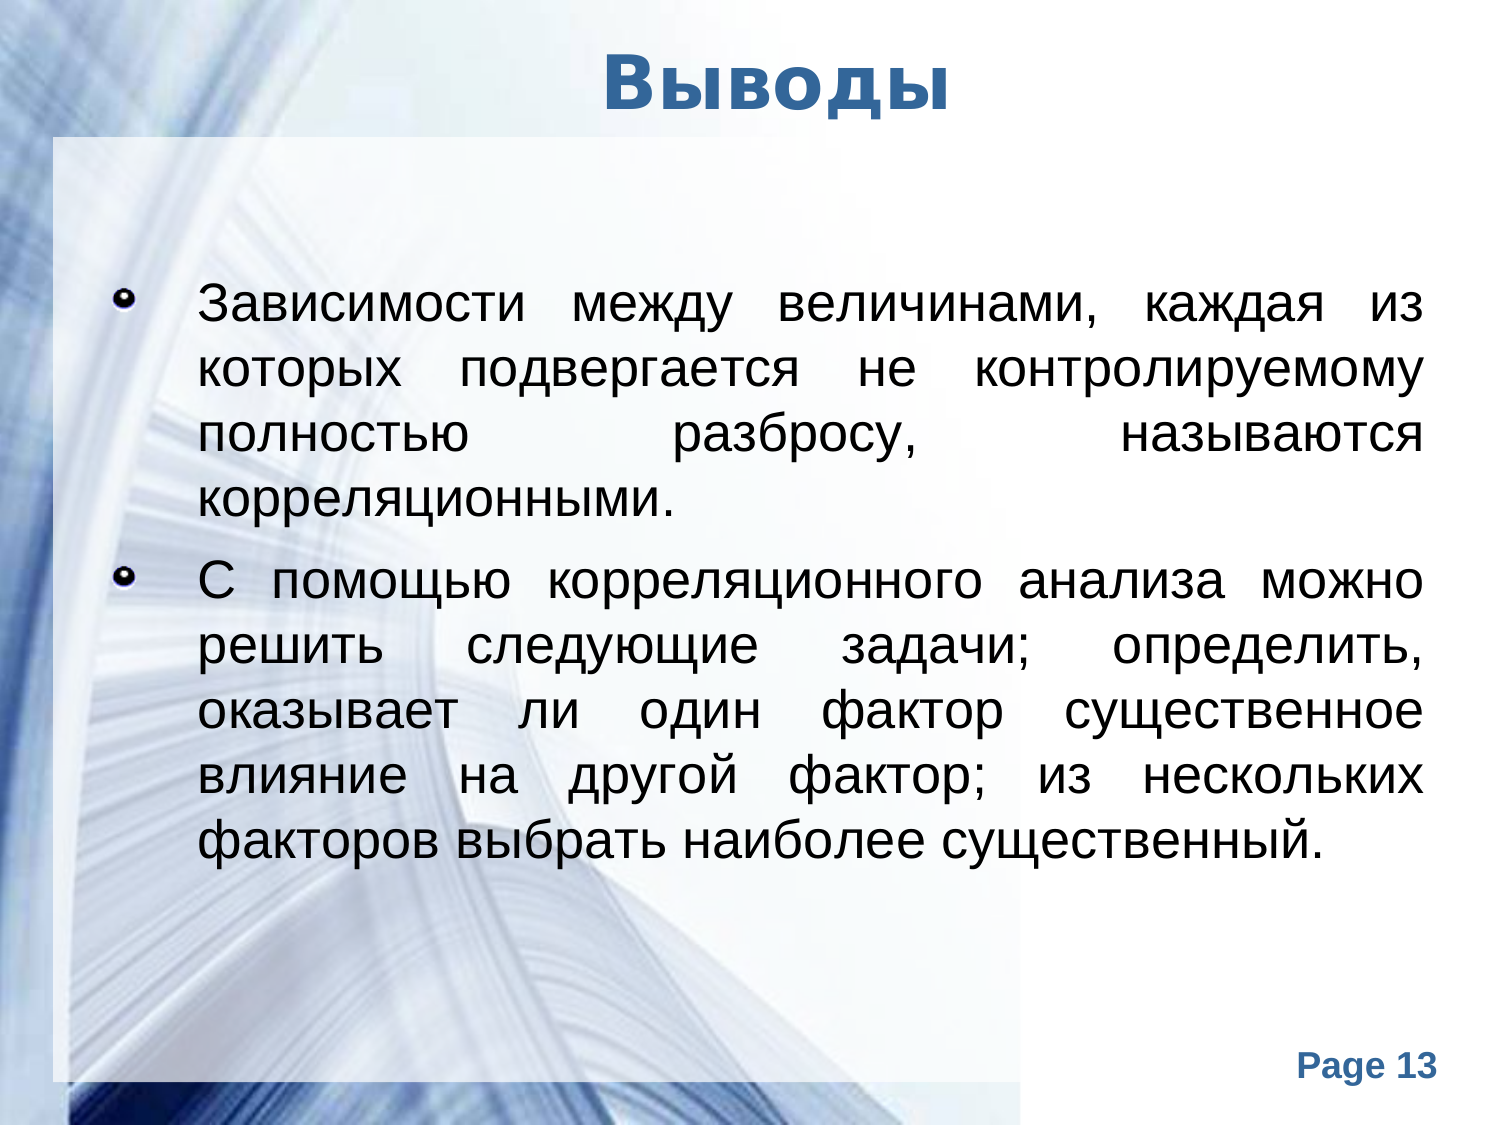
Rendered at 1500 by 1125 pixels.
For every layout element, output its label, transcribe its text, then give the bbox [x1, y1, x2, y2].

text_box Зависимости между величинами, каждая из которых подвергается не контролируемому полностью разбросу, называются корреляционными. С помощью корреляционного анализа можно решить следующие задачи; определить, оказывает ли один фактор существенное влияние на другой фактор; из нескольких факторов выбрать наиболее существенный. [94, 259, 1441, 1017]
picture [0, 0, 1500, 1125]
text_box Выводы [585, 26, 968, 132]
